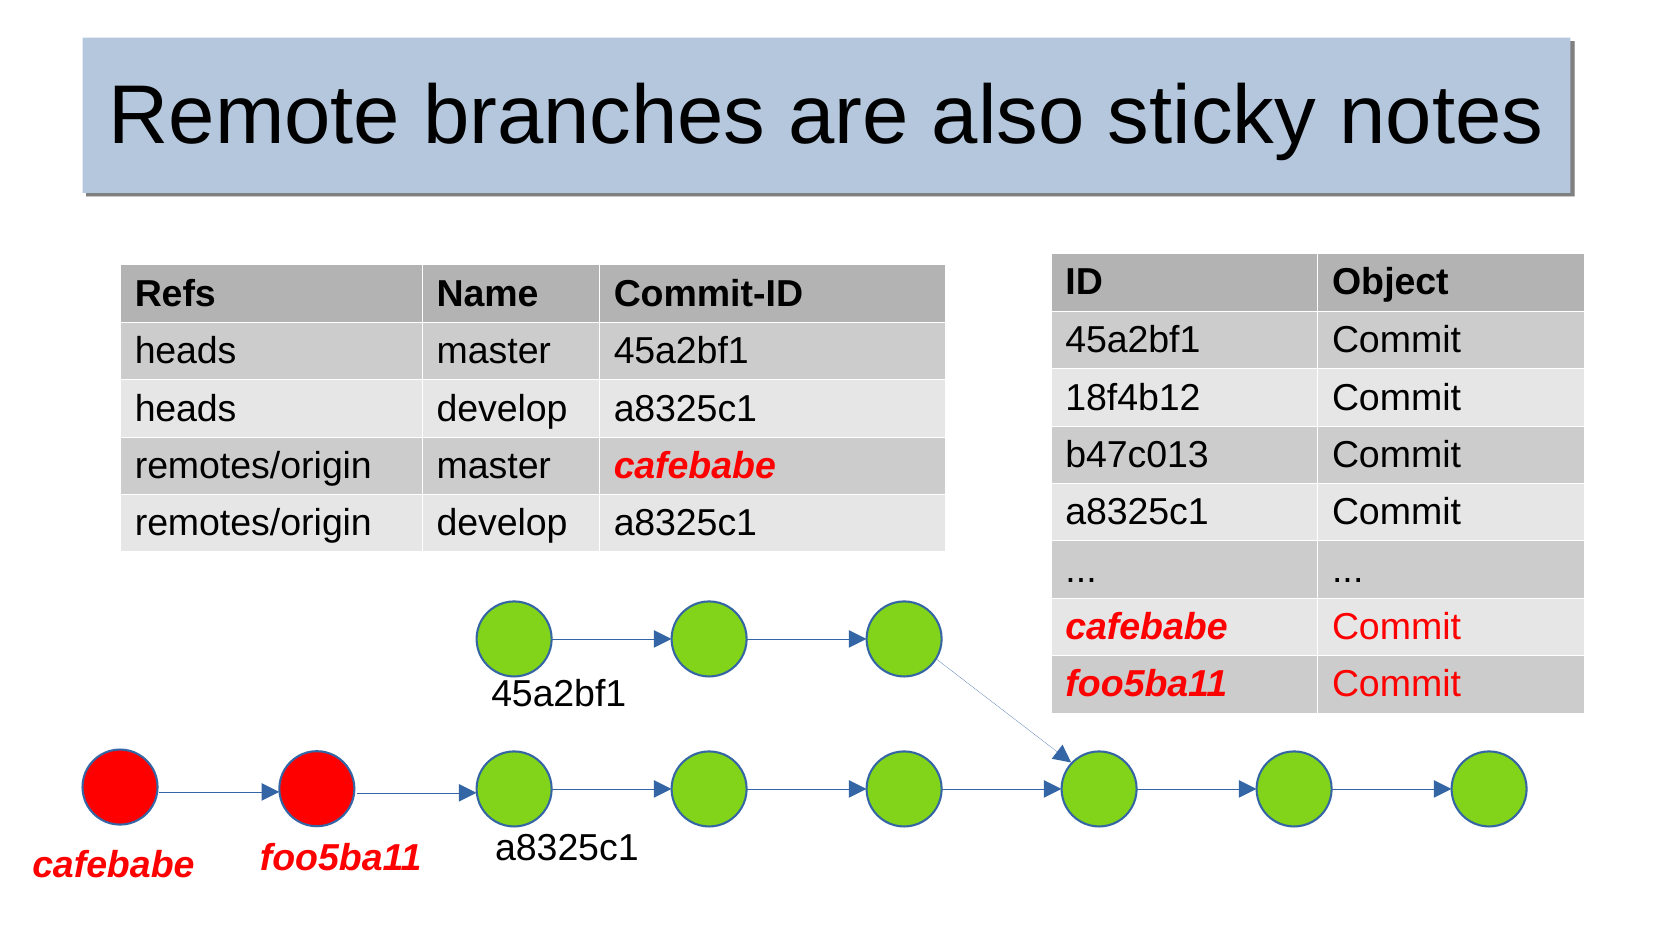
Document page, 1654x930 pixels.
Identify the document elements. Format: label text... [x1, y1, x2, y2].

table_cell 18f4b12 [1052, 369, 1317, 426]
table_cell remotes/origin [121, 495, 422, 551]
table_header Name [423, 265, 599, 322]
table_cell a8325c1 [1052, 484, 1317, 540]
text_box [1061, 751, 1137, 827]
table_cell 45a2bf1 [600, 323, 945, 379]
text_box [671, 751, 747, 827]
table_cell foo5ba11 [1052, 656, 1317, 713]
table_cell cafebabe [600, 438, 945, 494]
table_cell a8325c1 [600, 495, 945, 551]
table_cell ... [1052, 541, 1317, 598]
table_header Object [1318, 254, 1584, 311]
title Remote branches are also sticky notes [82, 37, 1571, 193]
table_cell master [423, 323, 599, 379]
table_cell cafebabe [1052, 599, 1317, 655]
text_box [671, 601, 747, 677]
text_box cafebabe [17, 835, 210, 893]
text_box [866, 601, 942, 677]
table_cell heads [121, 380, 422, 437]
table_cell Commit [1318, 369, 1584, 426]
table_cell ... [1318, 541, 1584, 598]
text_box foo5ba11 [244, 829, 437, 887]
text_box [1256, 751, 1332, 827]
table_header Commit-ID [600, 265, 945, 322]
text_box a8325c1 [480, 818, 654, 876]
table_header Refs [121, 265, 422, 322]
table_cell Commit [1318, 599, 1584, 655]
text_box [1451, 751, 1527, 827]
table_header ID [1052, 254, 1317, 311]
text_box [476, 601, 552, 664]
table_cell heads [121, 323, 422, 379]
table_cell Commit [1318, 427, 1584, 483]
table_cell develop [423, 495, 599, 551]
table_cell a8325c1 [600, 380, 945, 437]
table_cell Commit [1318, 656, 1584, 713]
text_box [279, 751, 355, 827]
table_cell remotes/origin [121, 438, 422, 494]
table_cell develop [423, 380, 599, 437]
table_cell 45a2bf1 [1052, 312, 1317, 368]
table_cell Commit [1318, 484, 1584, 540]
table_cell Commit [1318, 312, 1584, 368]
table_cell b47c013 [1052, 427, 1317, 483]
table_cell master [423, 438, 599, 494]
text_box [476, 751, 552, 818]
text_box [866, 751, 942, 827]
text_box 45a2bf1 [476, 664, 642, 722]
text_box [82, 749, 158, 825]
